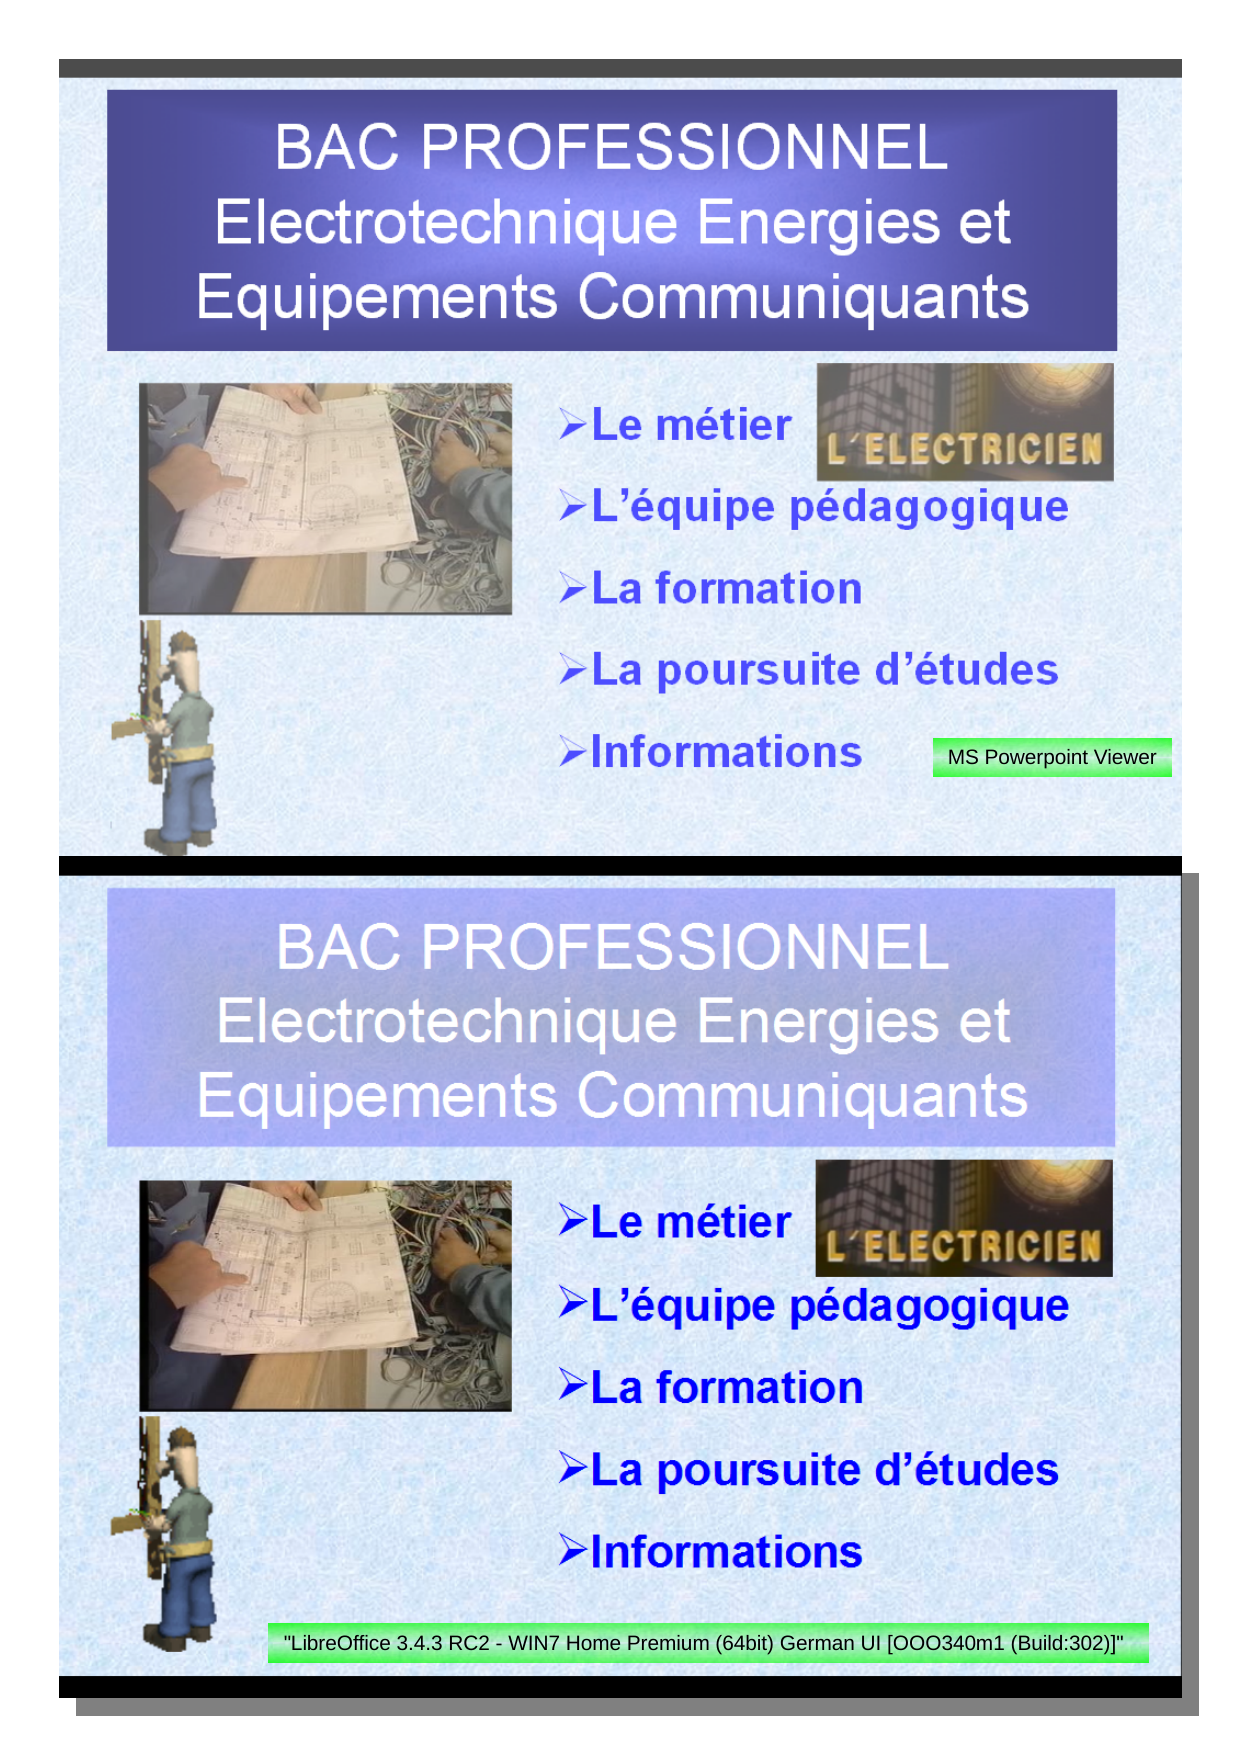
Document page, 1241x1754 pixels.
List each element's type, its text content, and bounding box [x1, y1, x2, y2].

text_box "LibreOffice 3.4.3 RC2 - WIN7 Home Premium (64bit) German UI [OOO340m1 (Build:302)]" [268, 1624, 1149, 1662]
text_box MS Powerpoint Viewer [933, 738, 1172, 776]
picture [59, 59, 1182, 1698]
